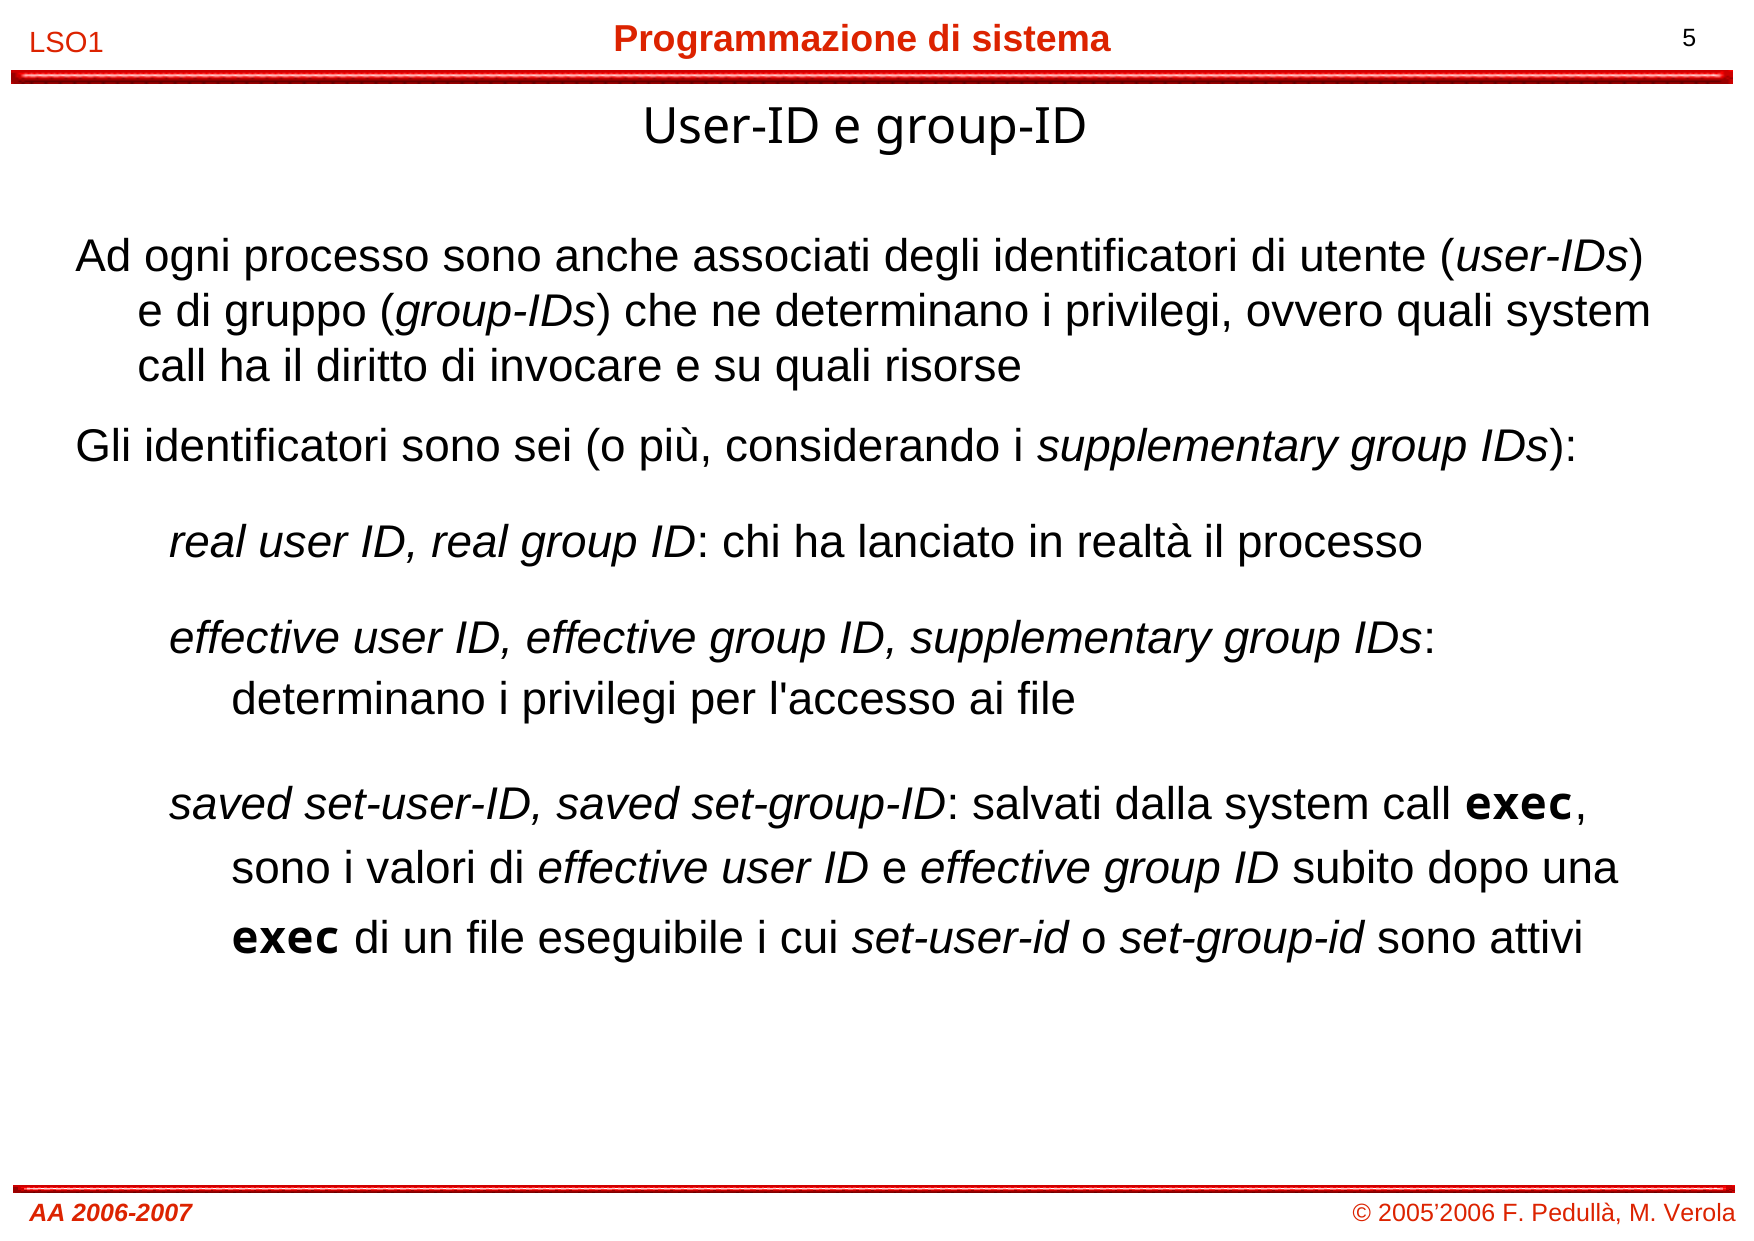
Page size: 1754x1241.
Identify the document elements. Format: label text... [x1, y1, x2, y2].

list Ad ogni processo sono anche associati degli identificatori di utente (user-IDs) e di gruppo (group-IDs) che ne determinano i privilegi, ovvero quali system call ha il diritto di invocare e su quali risorse Gli identificatori sono sei (o più, considerando i supplementary group IDs): real user ID, real group ID: chi ha lanciato in realtà il processo effective user ID, effective group ID, supplementary group IDs: determinano i privilegi per l'accesso ai file saved set-user-ID, saved set-group-ID: salvati dalla system call exec, sono i valori di effective user ID e effective group ID subito dopo una exec di un file eseguibile i cui set-user-id o set-group-id sono attivi [60, 219, 1672, 957]
picture [11, 70, 1733, 84]
picture [13, 1185, 1735, 1193]
title User-ID e group-ID [179, 78, 1552, 174]
